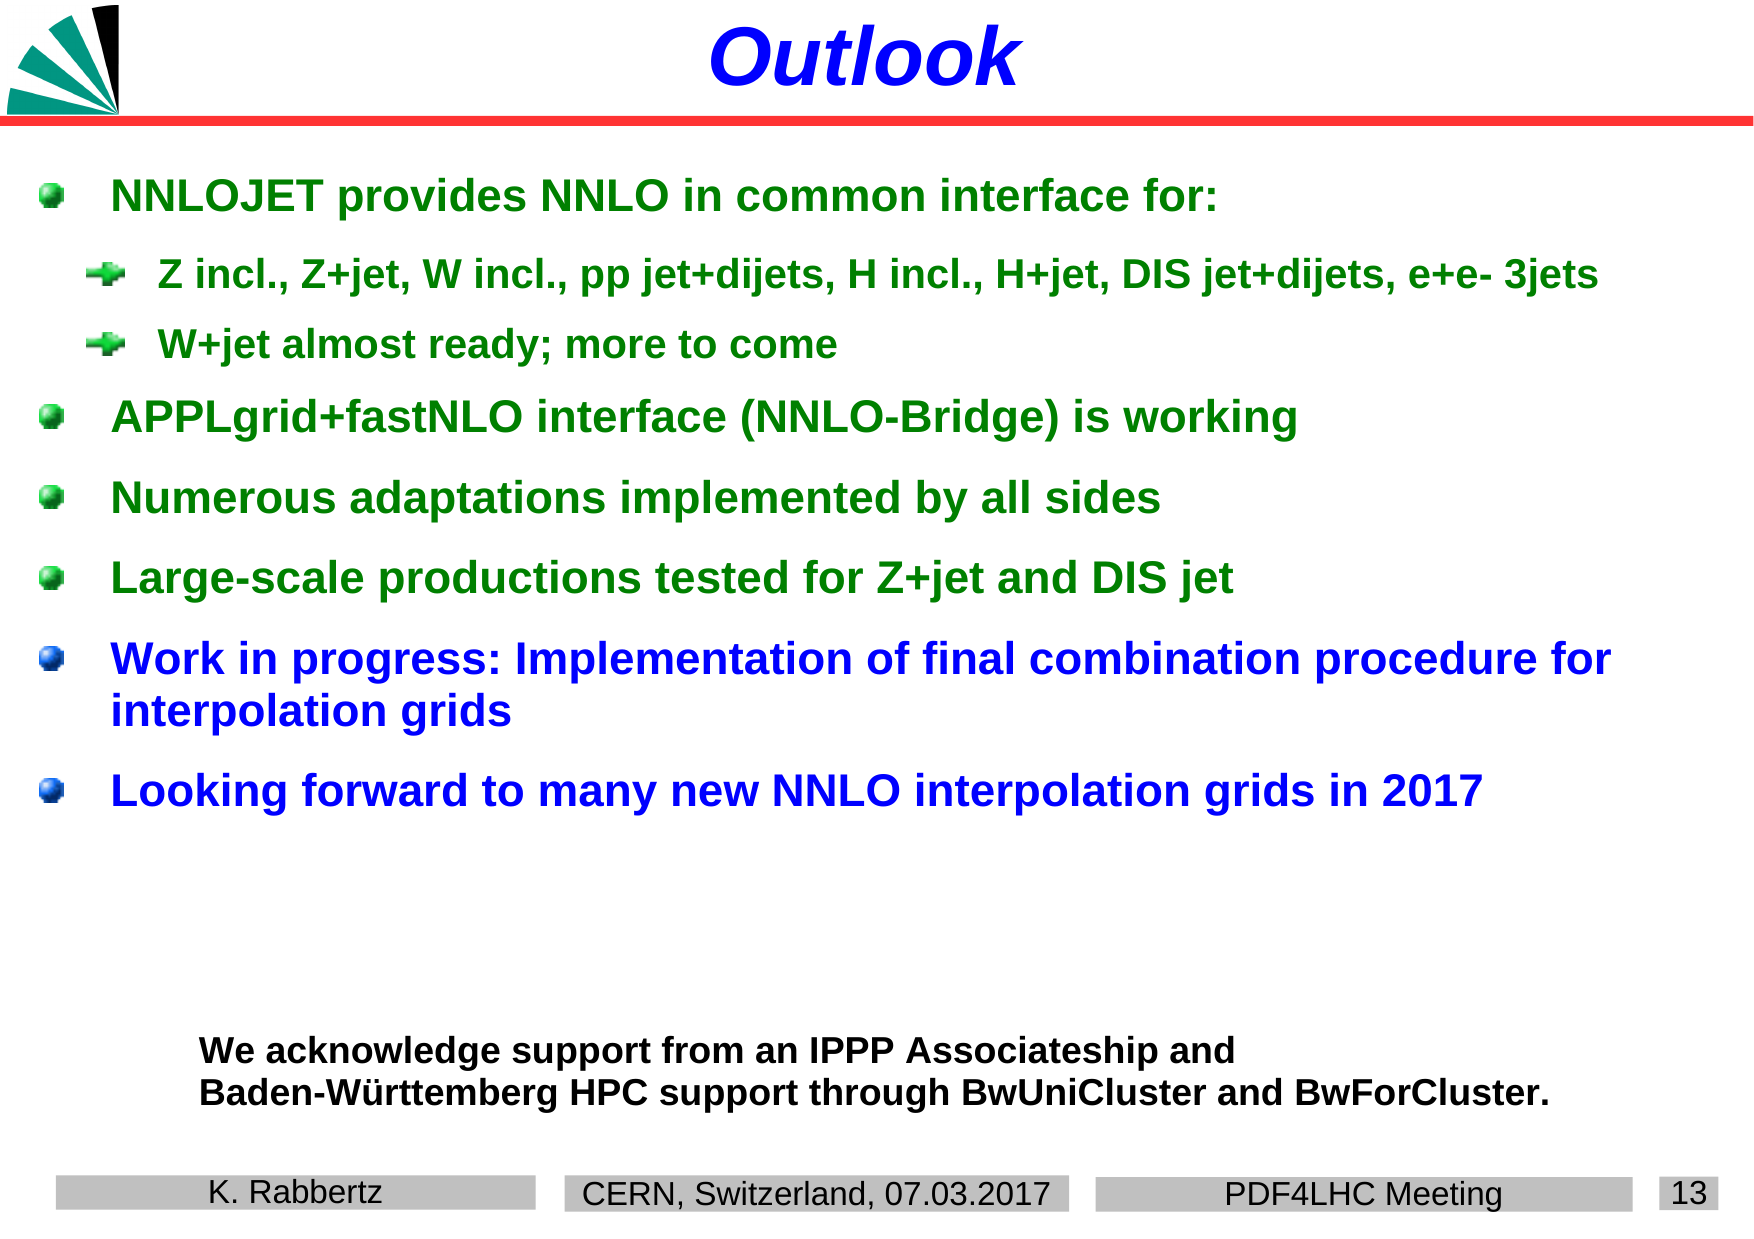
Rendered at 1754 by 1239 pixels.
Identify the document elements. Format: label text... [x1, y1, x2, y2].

text_box We acknowledge support from an IPPP Associateship and Baden-Württemberg HPC support through BwUniCluster and BwForCluster. [187, 1023, 1567, 1120]
list NNLOJET provides NNLO in common interface for: Z incl., Z+jet, W incl., pp jet+dijets, H incl., H+jet, DIS jet+dijets, e+e- 3jets W+jet almost ready; more to come APPLgrid+fastNLO interface (NNLO-Bridge) is working Numerous adaptations implemented by all sides Large-scale productions tested for Z+jet and DIS jet Work in progress: Implementation of final combination procedure for interpolation grids Looking forward to many new NNLO interpolation grids in 2017 [27, 169, 1730, 818]
picture [7, 5, 119, 116]
title Outlook [123, 0, 1606, 114]
